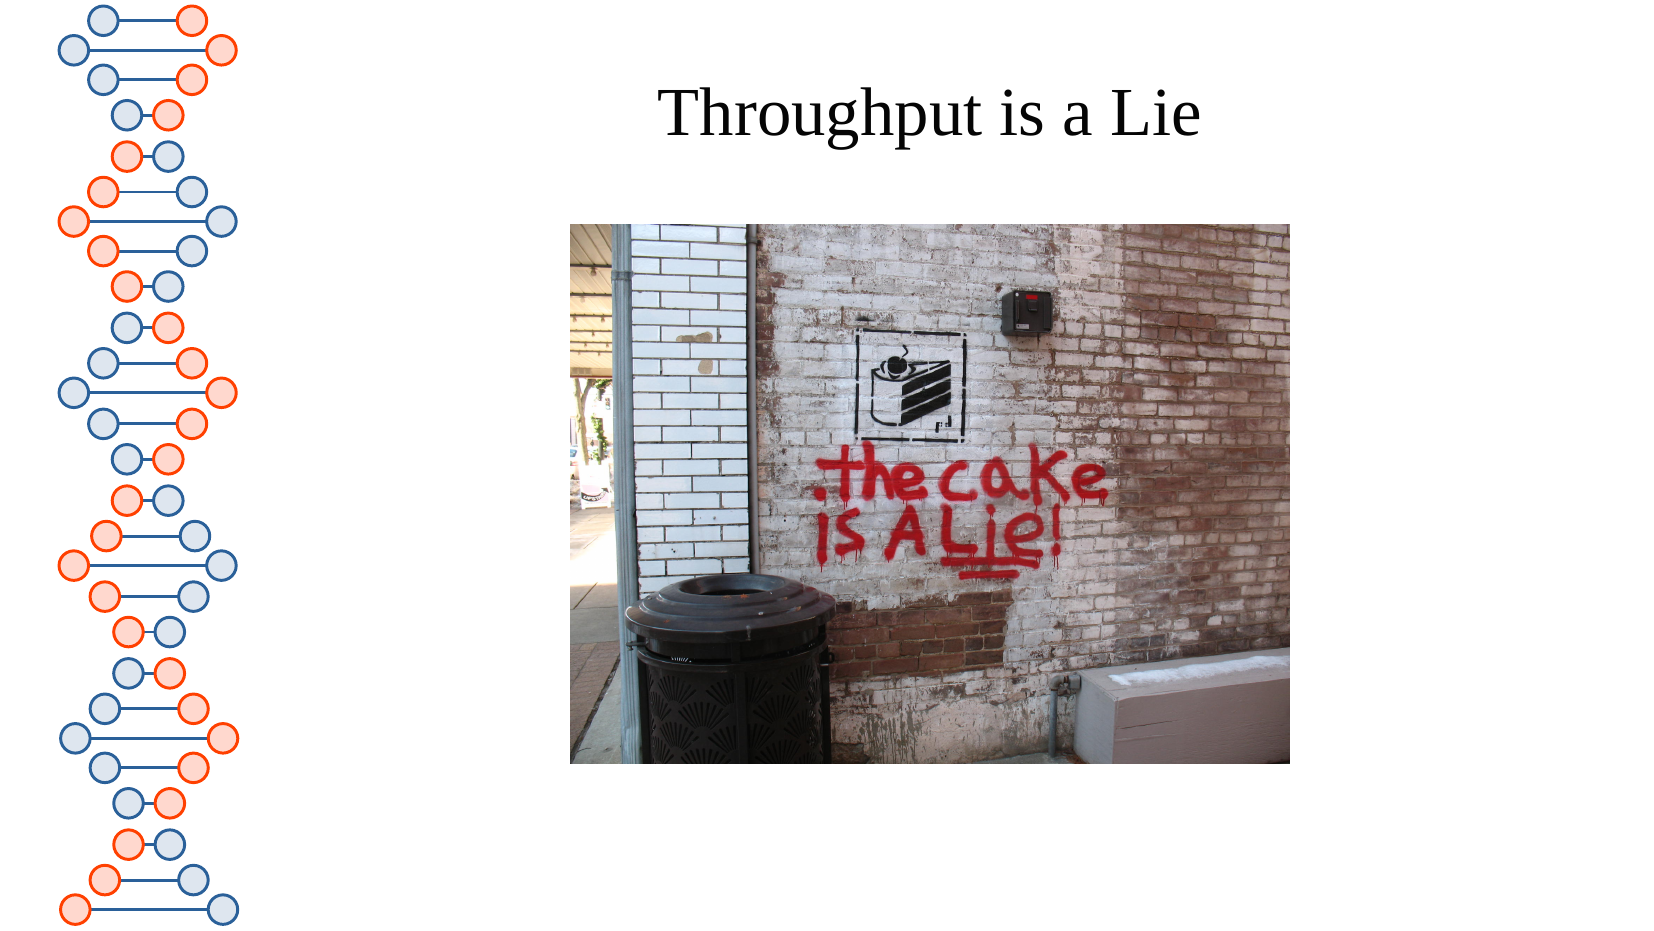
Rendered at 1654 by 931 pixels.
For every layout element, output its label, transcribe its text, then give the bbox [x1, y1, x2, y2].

title Throughput is a Lie [265, 35, 1595, 189]
picture [570, 224, 1290, 764]
